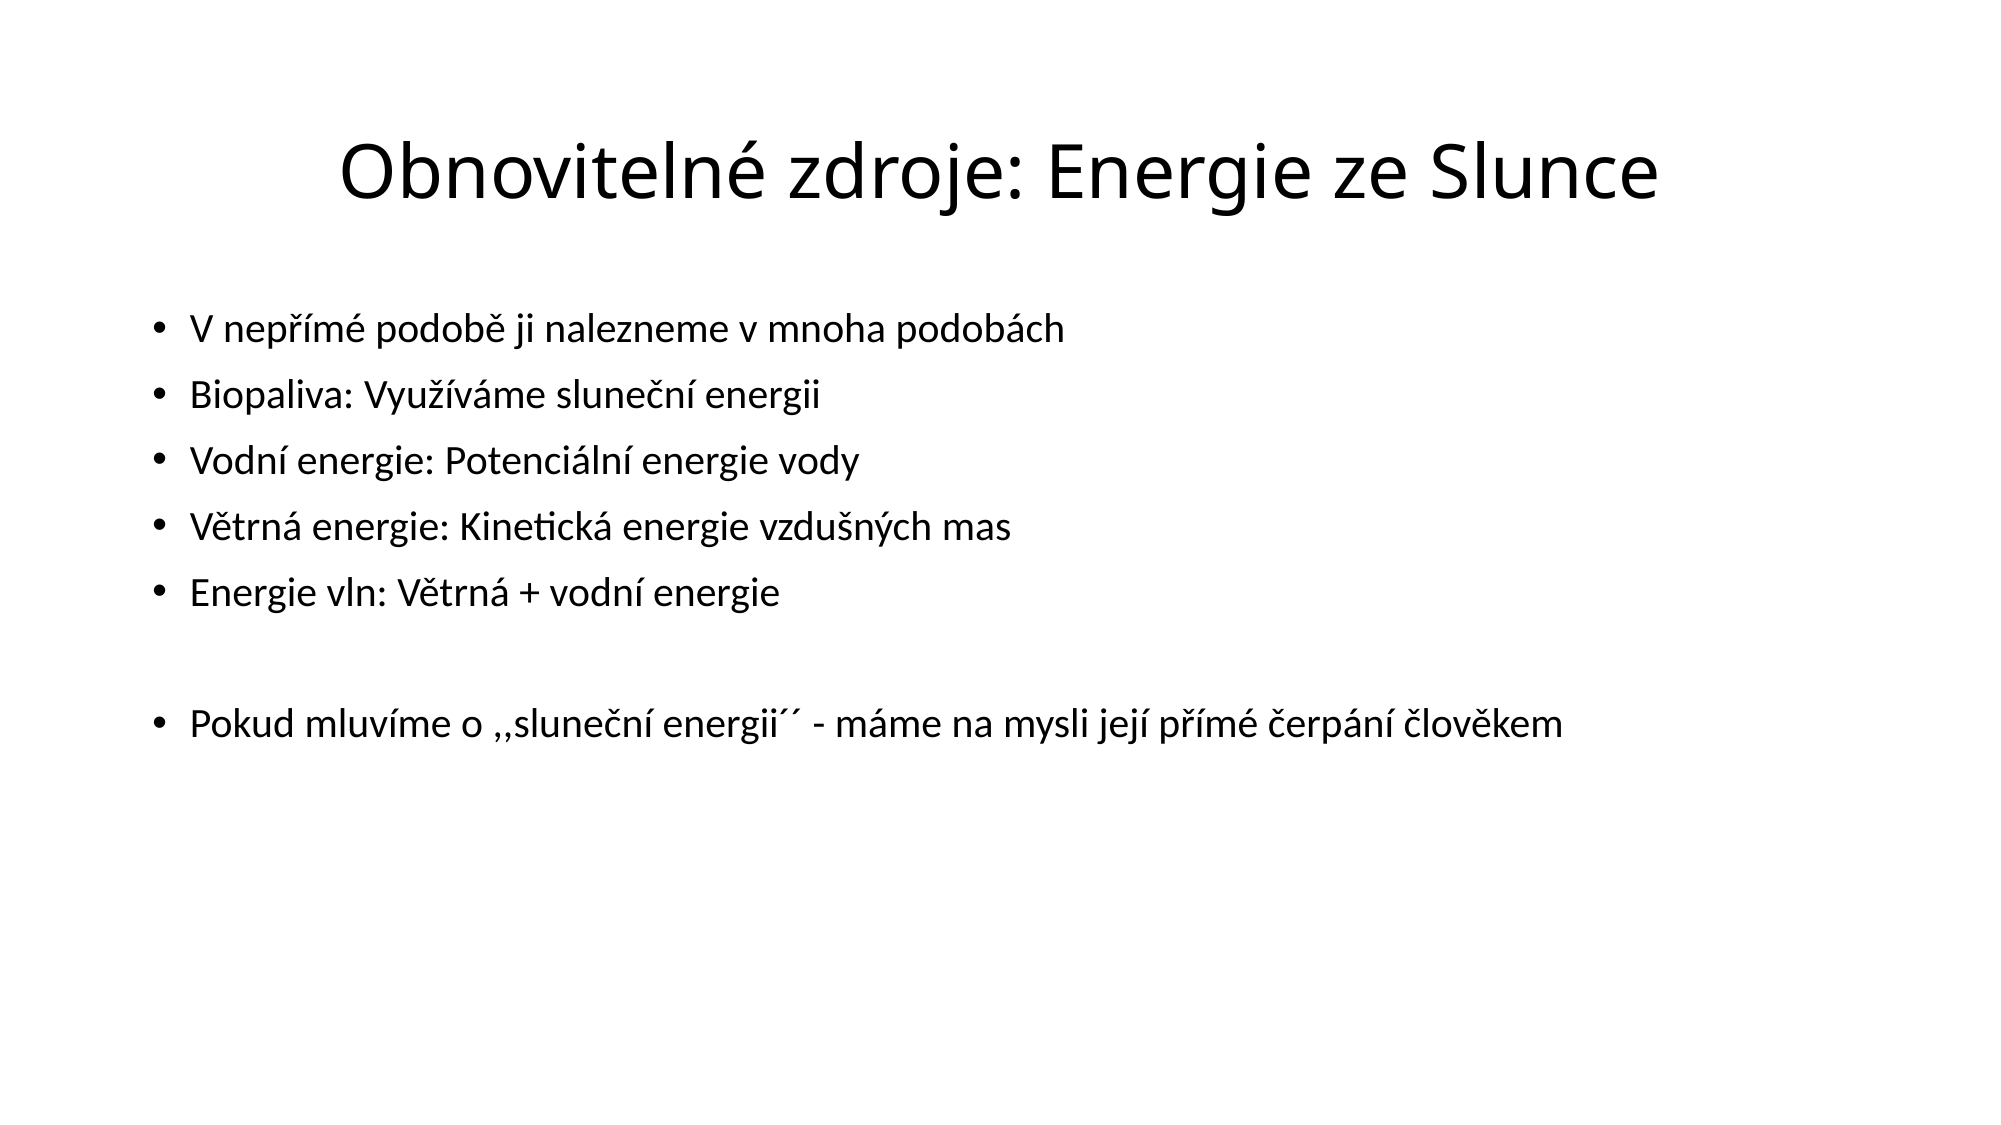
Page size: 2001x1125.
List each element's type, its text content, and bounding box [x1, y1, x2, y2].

list V nepřímé podobě ji nalezneme v mnoha podobách Biopaliva: Využíváme sluneční energii Vodní energie: Potenciální energie vody Větrná energie: Kinetická energie vzdušných mas Energie vln: Větrná + vodní energie Pokud mluvíme o ,,sluneční energii´´ - máme na mysli její přímé čerpání člověkem [137, 299, 1863, 1014]
title Obnovitelné zdroje: Energie ze Slunce [137, 59, 1863, 278]
